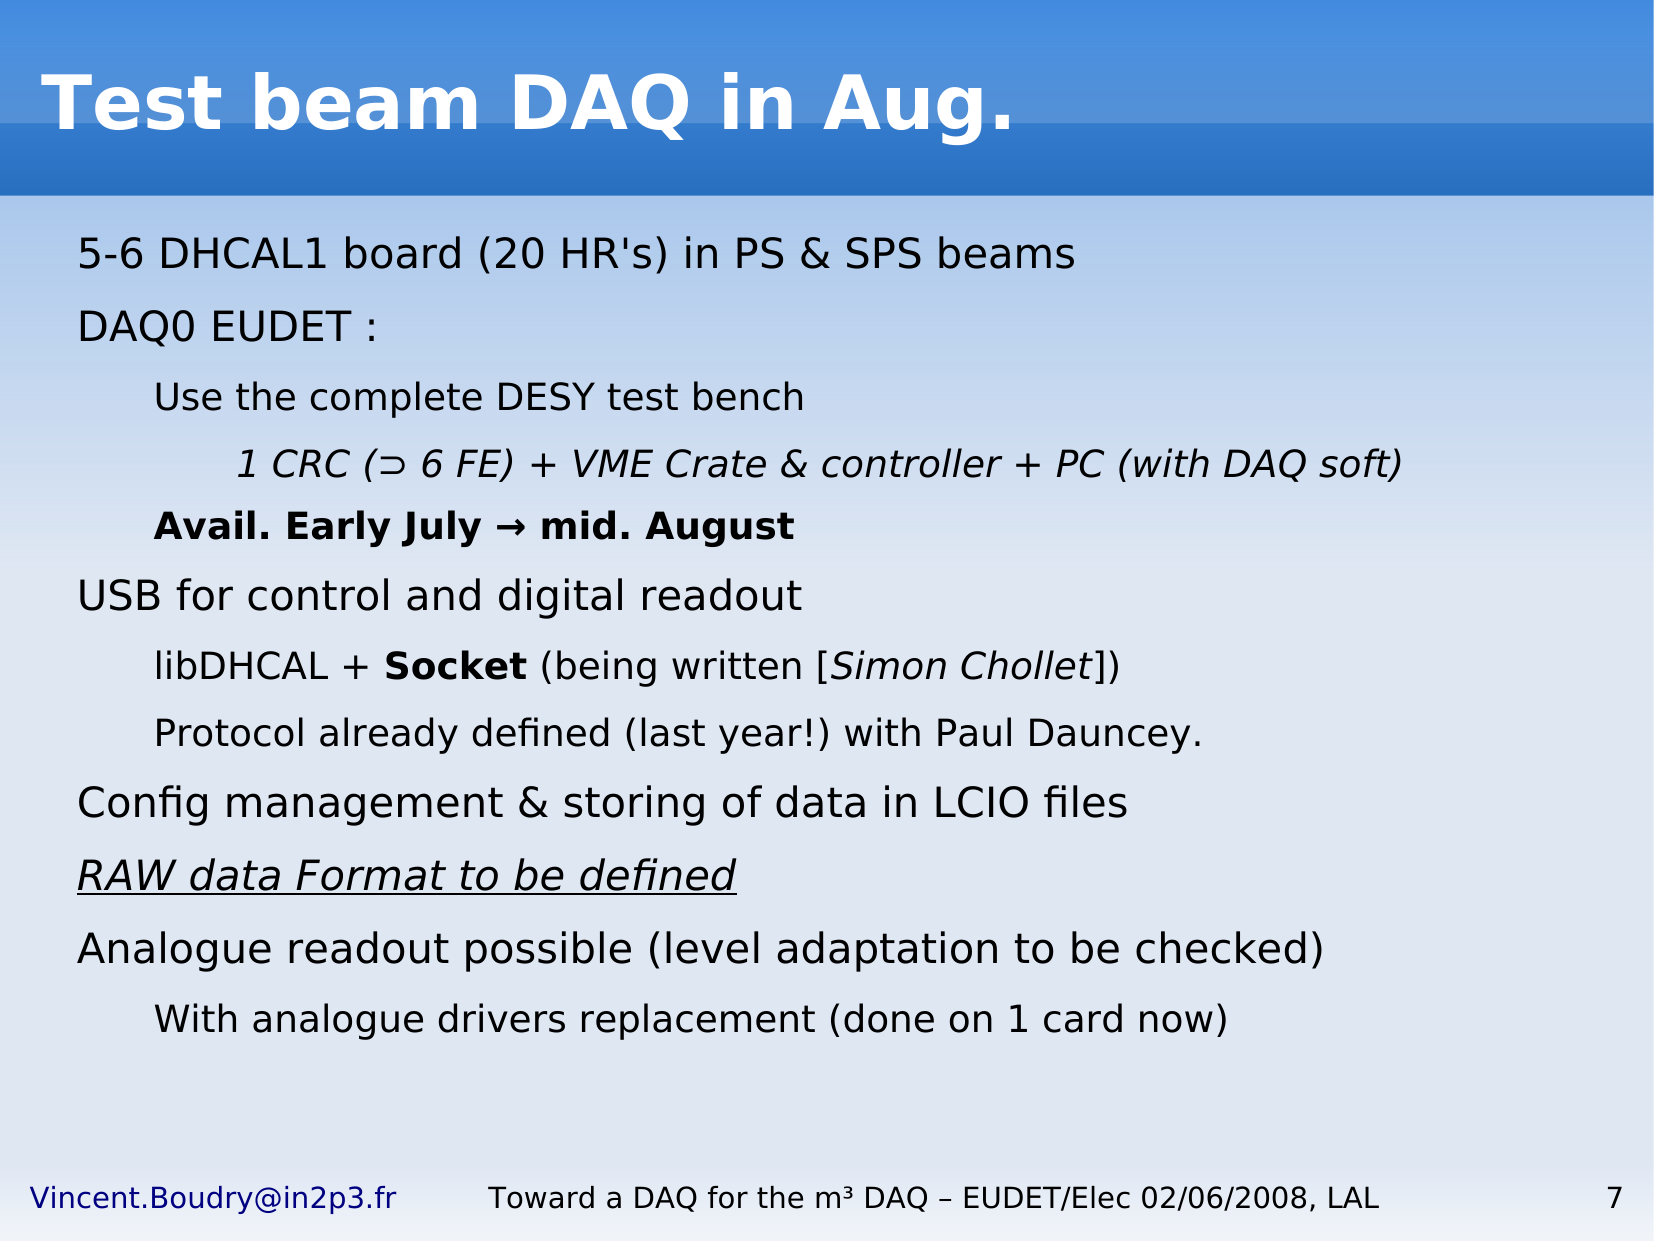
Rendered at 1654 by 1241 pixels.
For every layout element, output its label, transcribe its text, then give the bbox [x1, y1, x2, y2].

picture [0, 0, 1654, 1241]
list 5-6 DHCAL1 board (20 HR's) in PS & SPS beams DAQ0 EUDET : Use the complete DESY test bench 1 CRC (⊃ 6 FE) + VME Crate & controller + PC (with DAQ soft) Avail. Early July → mid. August USB for control and digital readout libDHCAL + Socket (being written [Simon Chollet]) Protocol already defined (last year!) with Paul Dauncey. Config management & storing of data in LCIO files RAW data Format to be defined Analogue readout possible (level adaptation to be checked) With analogue drivers replacement (done on 1 card now) [59, 230, 1595, 1131]
title Test beam DAQ in Aug. [41, 0, 1654, 207]
